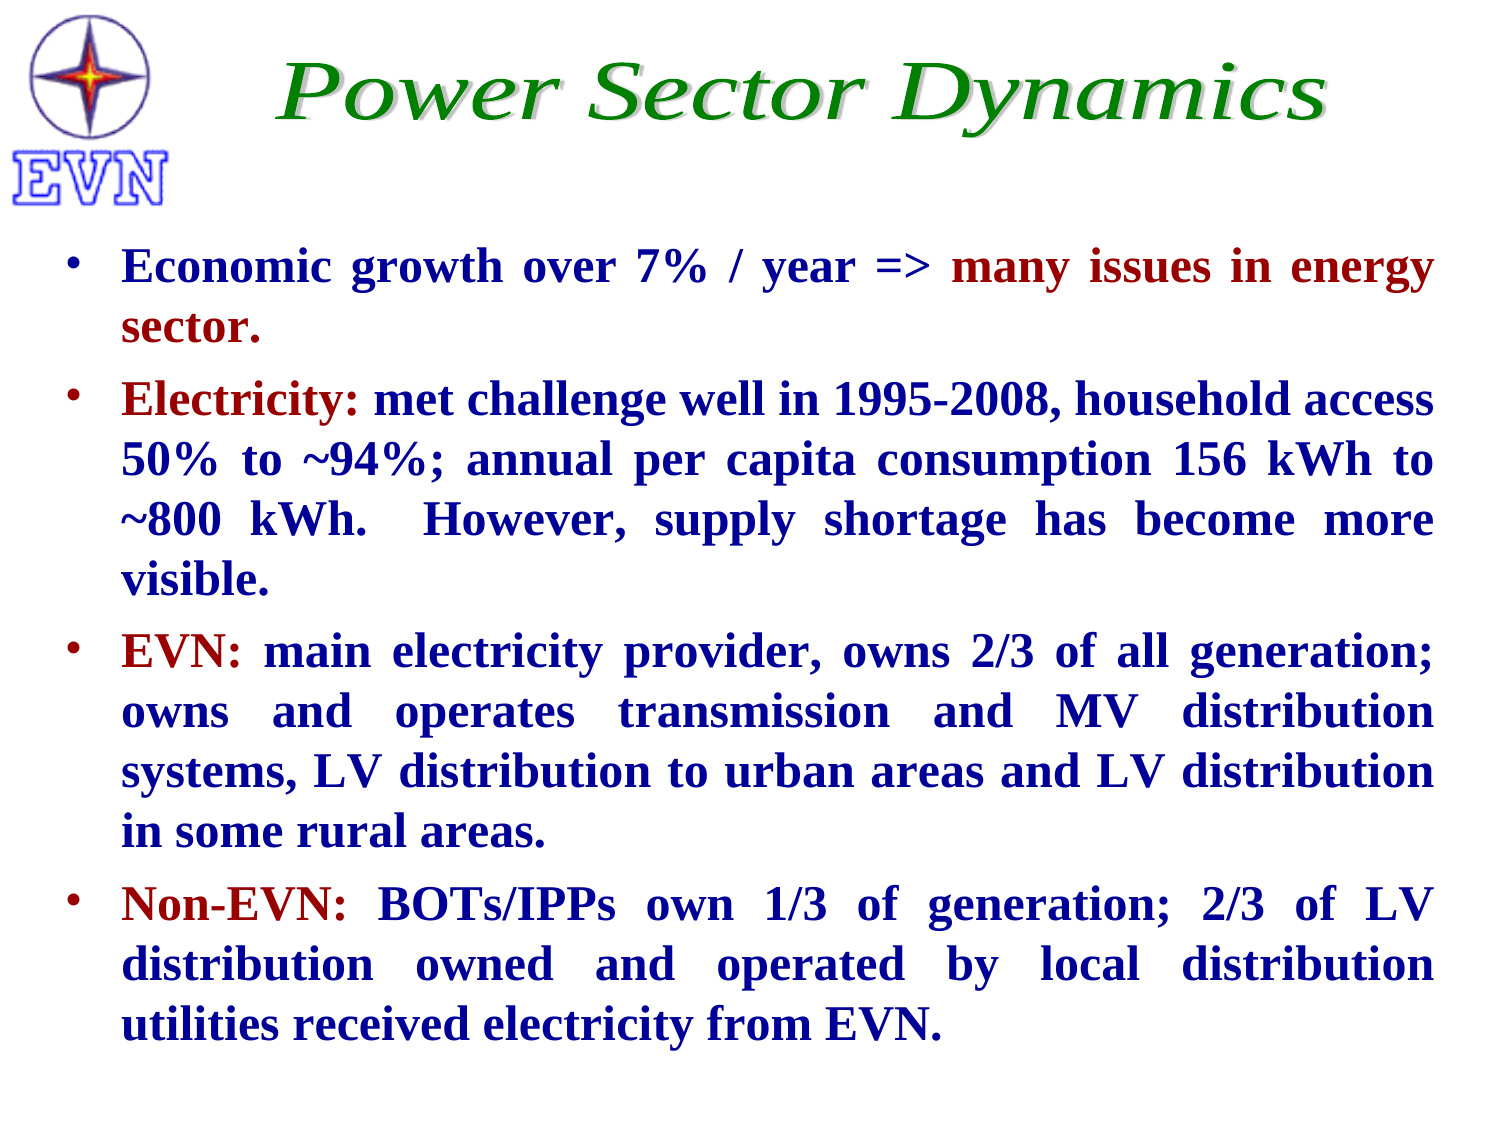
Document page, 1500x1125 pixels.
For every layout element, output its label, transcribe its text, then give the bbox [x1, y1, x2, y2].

picture [0, 0, 179, 223]
text_box Power Sector Dynamics [827, 78, 866, 119]
text_box Economic growth over 7% / year => many issues in energy sector. Electricity: met challenge well in 1995-2008, household access 50% to ~94%; annual per capita consumption 156 kWh to ~800 kWh. However, supply shortage has become more visible. EVN: main electricity provider, owns 2/3 of all generation; owns and operates transmission and MV distribution systems, LV distribution to urban areas and LV distribution in some rural areas. Non-EVN: BOTs/IPPs own 1/3 of generation; 2/3 of LV distribution owned and operated by local distribution utilities received electricity from EVN. [50, 224, 1451, 1058]
text_box Power Sector Dynamics [644, 78, 688, 120]
text_box Power Sector Dynamics [588, 62, 640, 120]
text_box Power Sector Dynamics [399, 79, 469, 120]
text_box Power Sector Dynamics [693, 78, 738, 120]
text_box Power Sector Dynamics [1077, 78, 1125, 120]
text_box Power Sector Dynamics [742, 70, 771, 120]
text_box Power Sector Dynamics [274, 63, 340, 119]
text_box Power Sector Dynamics [1286, 78, 1325, 120]
text_box Power Sector Dynamics [345, 78, 394, 120]
text_box Power Sector Dynamics [771, 78, 820, 120]
text_box Power Sector Dynamics [1240, 78, 1285, 120]
text_box Power Sector Dynamics [1213, 79, 1231, 119]
text_box Power Sector Dynamics [521, 78, 561, 119]
text_box Power Sector Dynamics [472, 78, 516, 120]
text_box Power Sector Dynamics [1023, 78, 1070, 119]
text_box Power Sector Dynamics [1132, 78, 1203, 119]
text_box Power Sector Dynamics [962, 79, 1020, 138]
text_box Power Sector Dynamics [891, 63, 970, 120]
